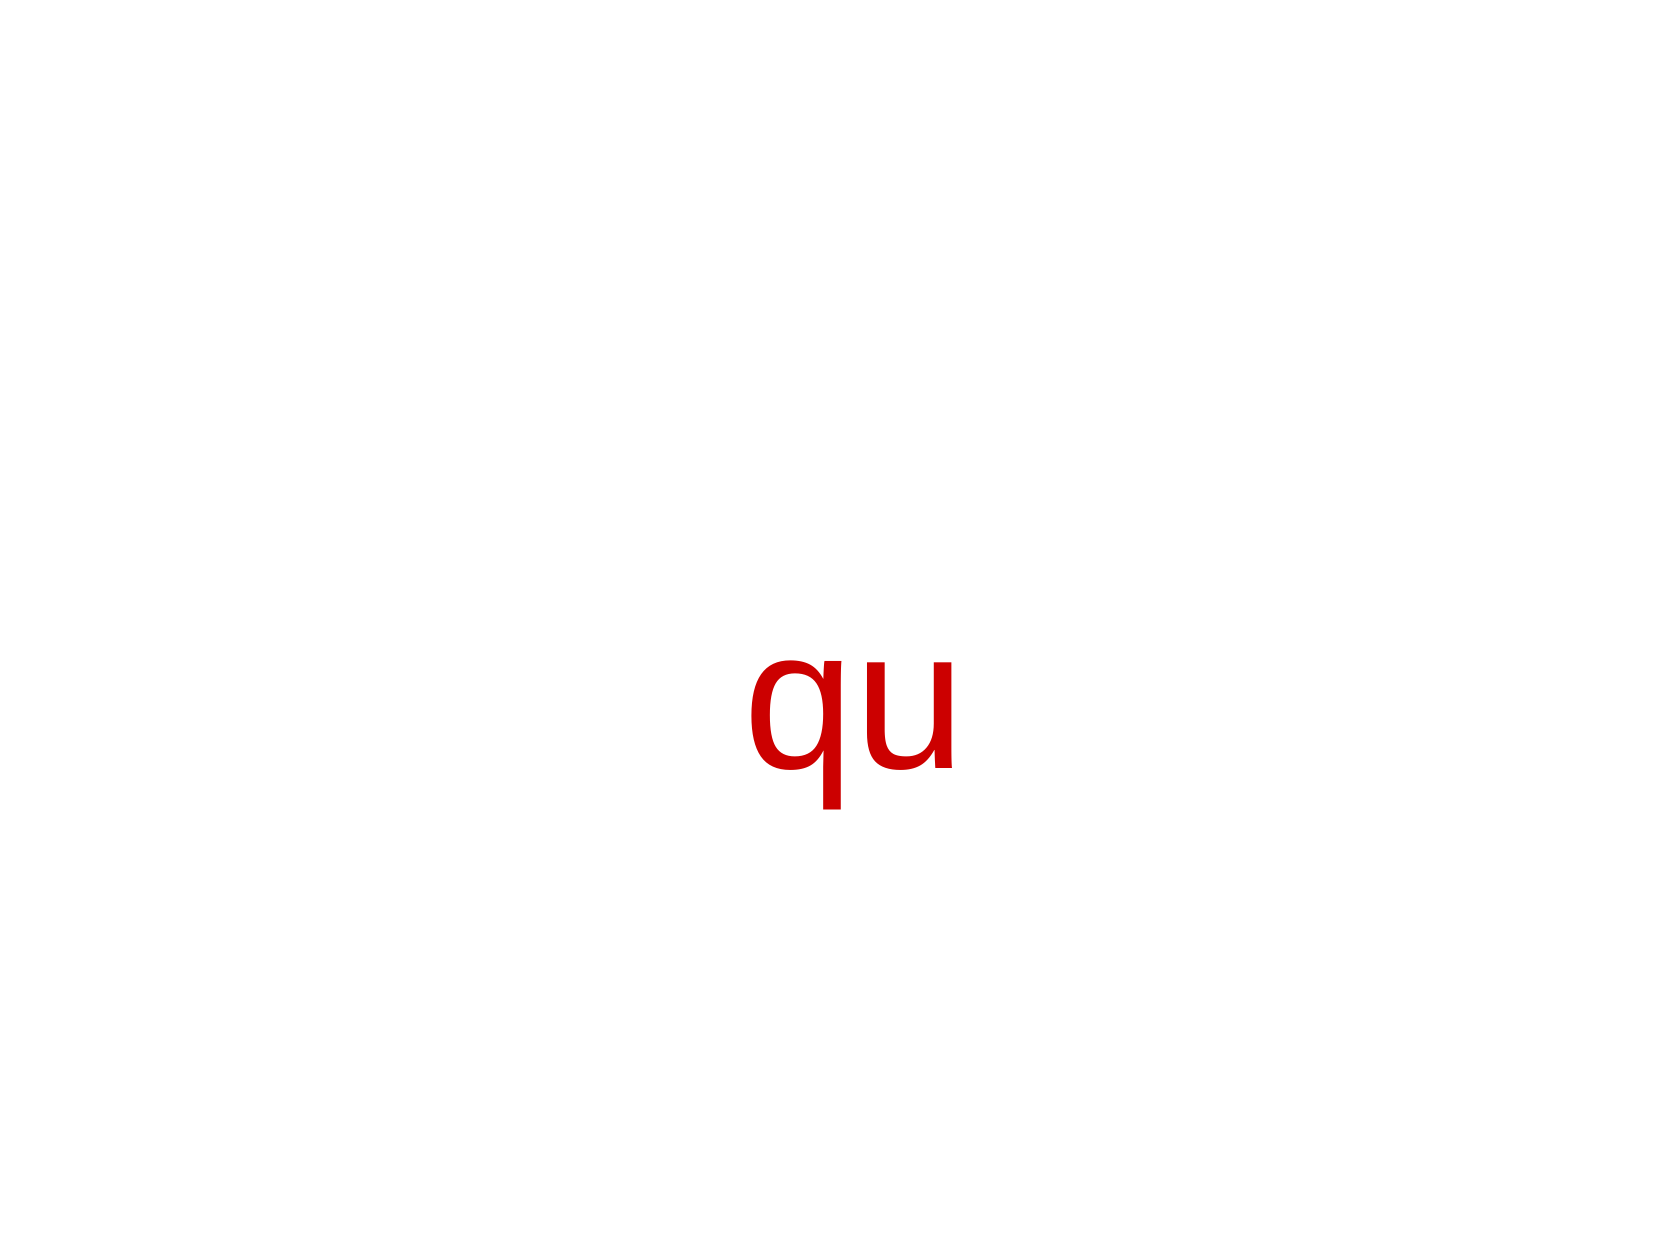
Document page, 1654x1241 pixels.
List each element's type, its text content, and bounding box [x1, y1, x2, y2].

subtitle qu [82, 290, 1571, 1109]
